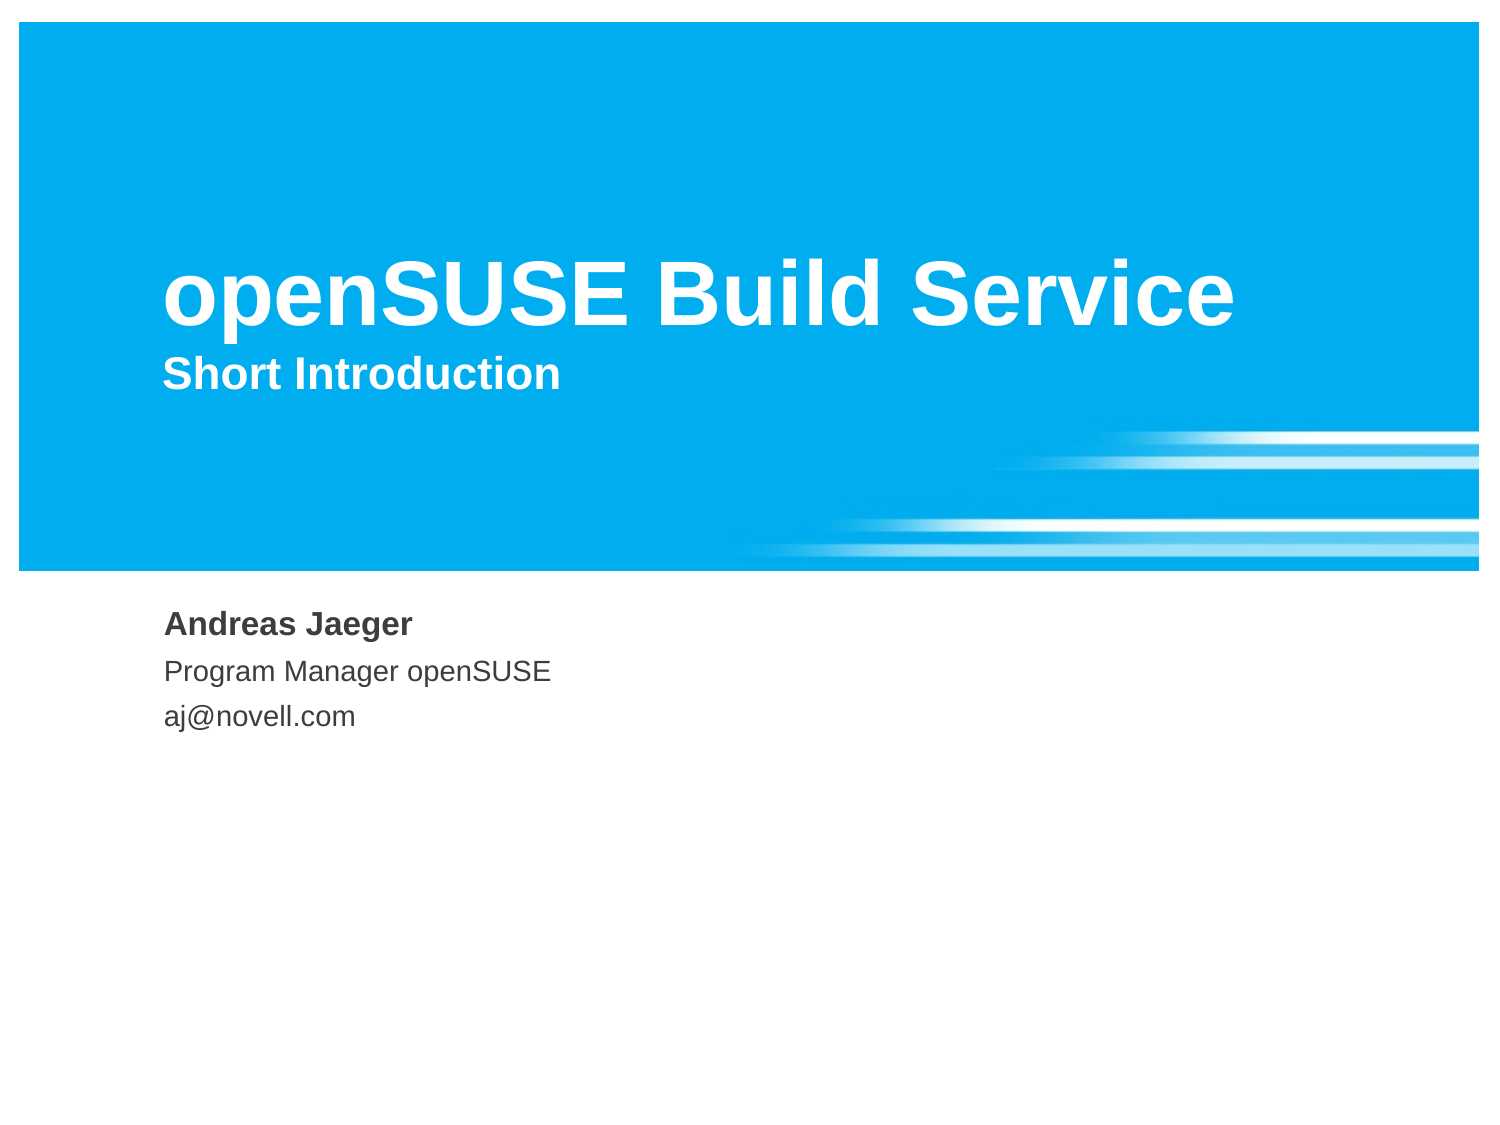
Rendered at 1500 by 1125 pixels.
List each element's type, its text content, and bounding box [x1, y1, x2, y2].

title openSUSE Build Service Short Introduction [161, 148, 1475, 399]
picture [1041, 431, 1479, 470]
subtitle Andreas Jaeger Program Manager openSUSE aj@novell.com [163, 601, 1072, 829]
picture [779, 518, 1479, 557]
